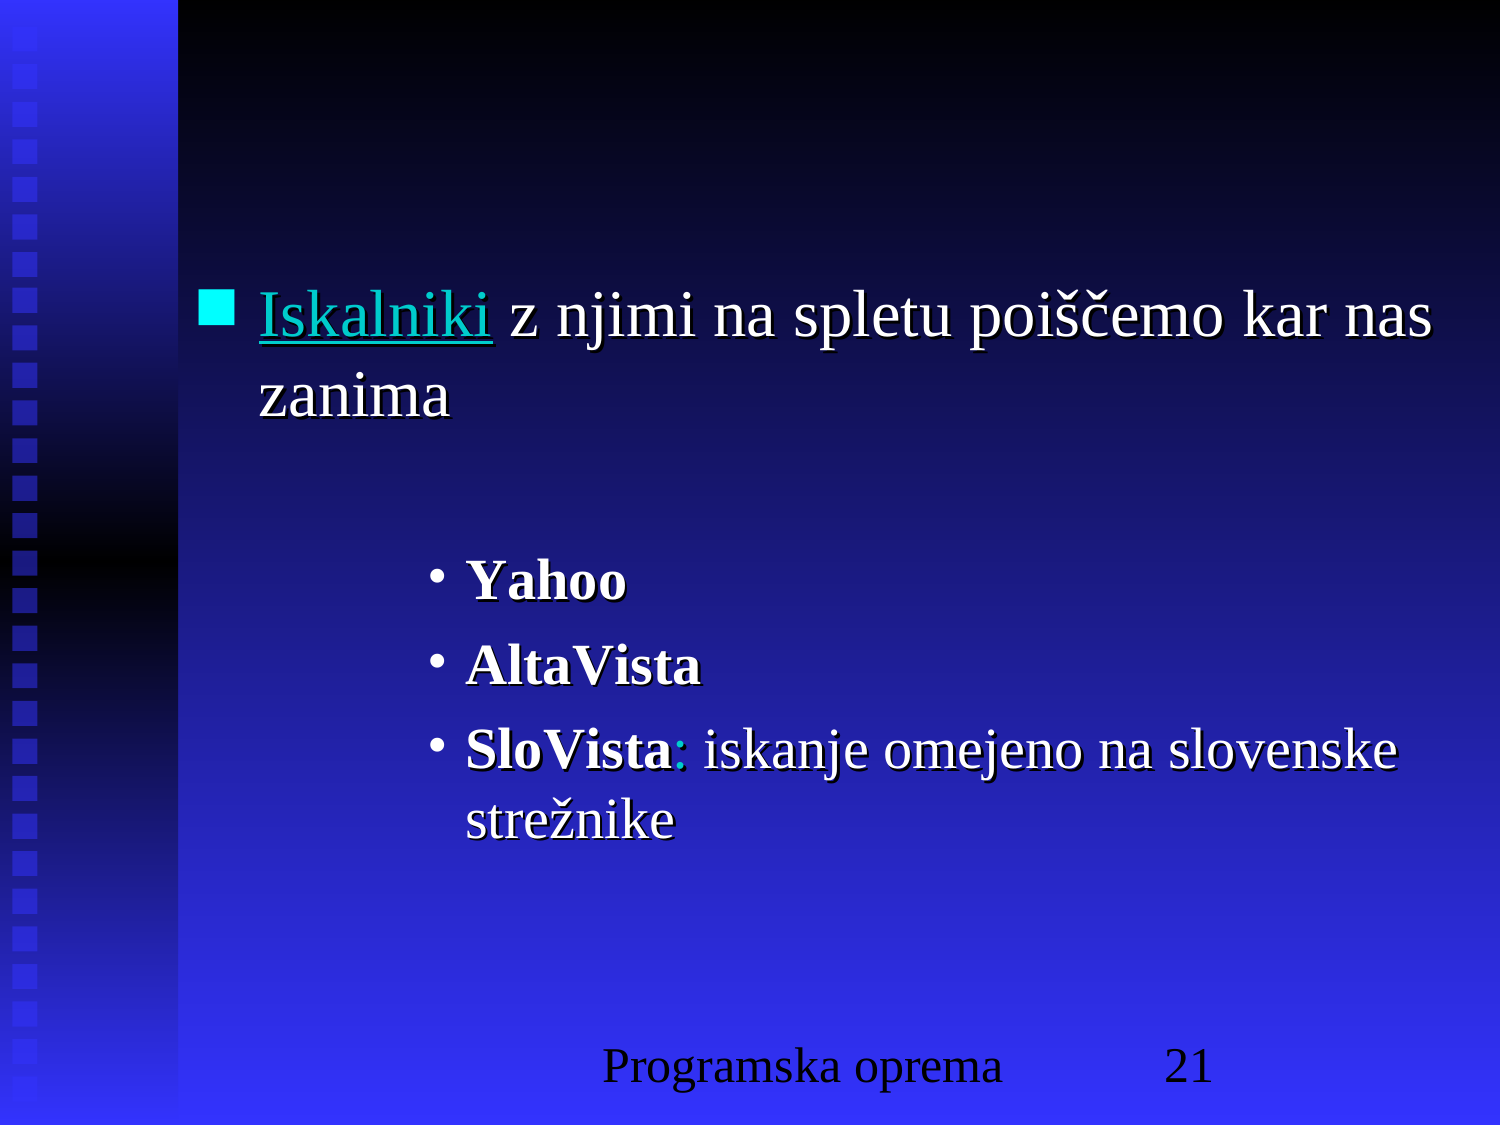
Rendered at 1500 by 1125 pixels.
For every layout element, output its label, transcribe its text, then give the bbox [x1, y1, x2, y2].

list Iskalniki z njimi na spletu poiščemo kar nas zanima Yahoo AltaVista SloVista: iskanje omejeno na slovenske strežnike [187, 262, 1463, 938]
